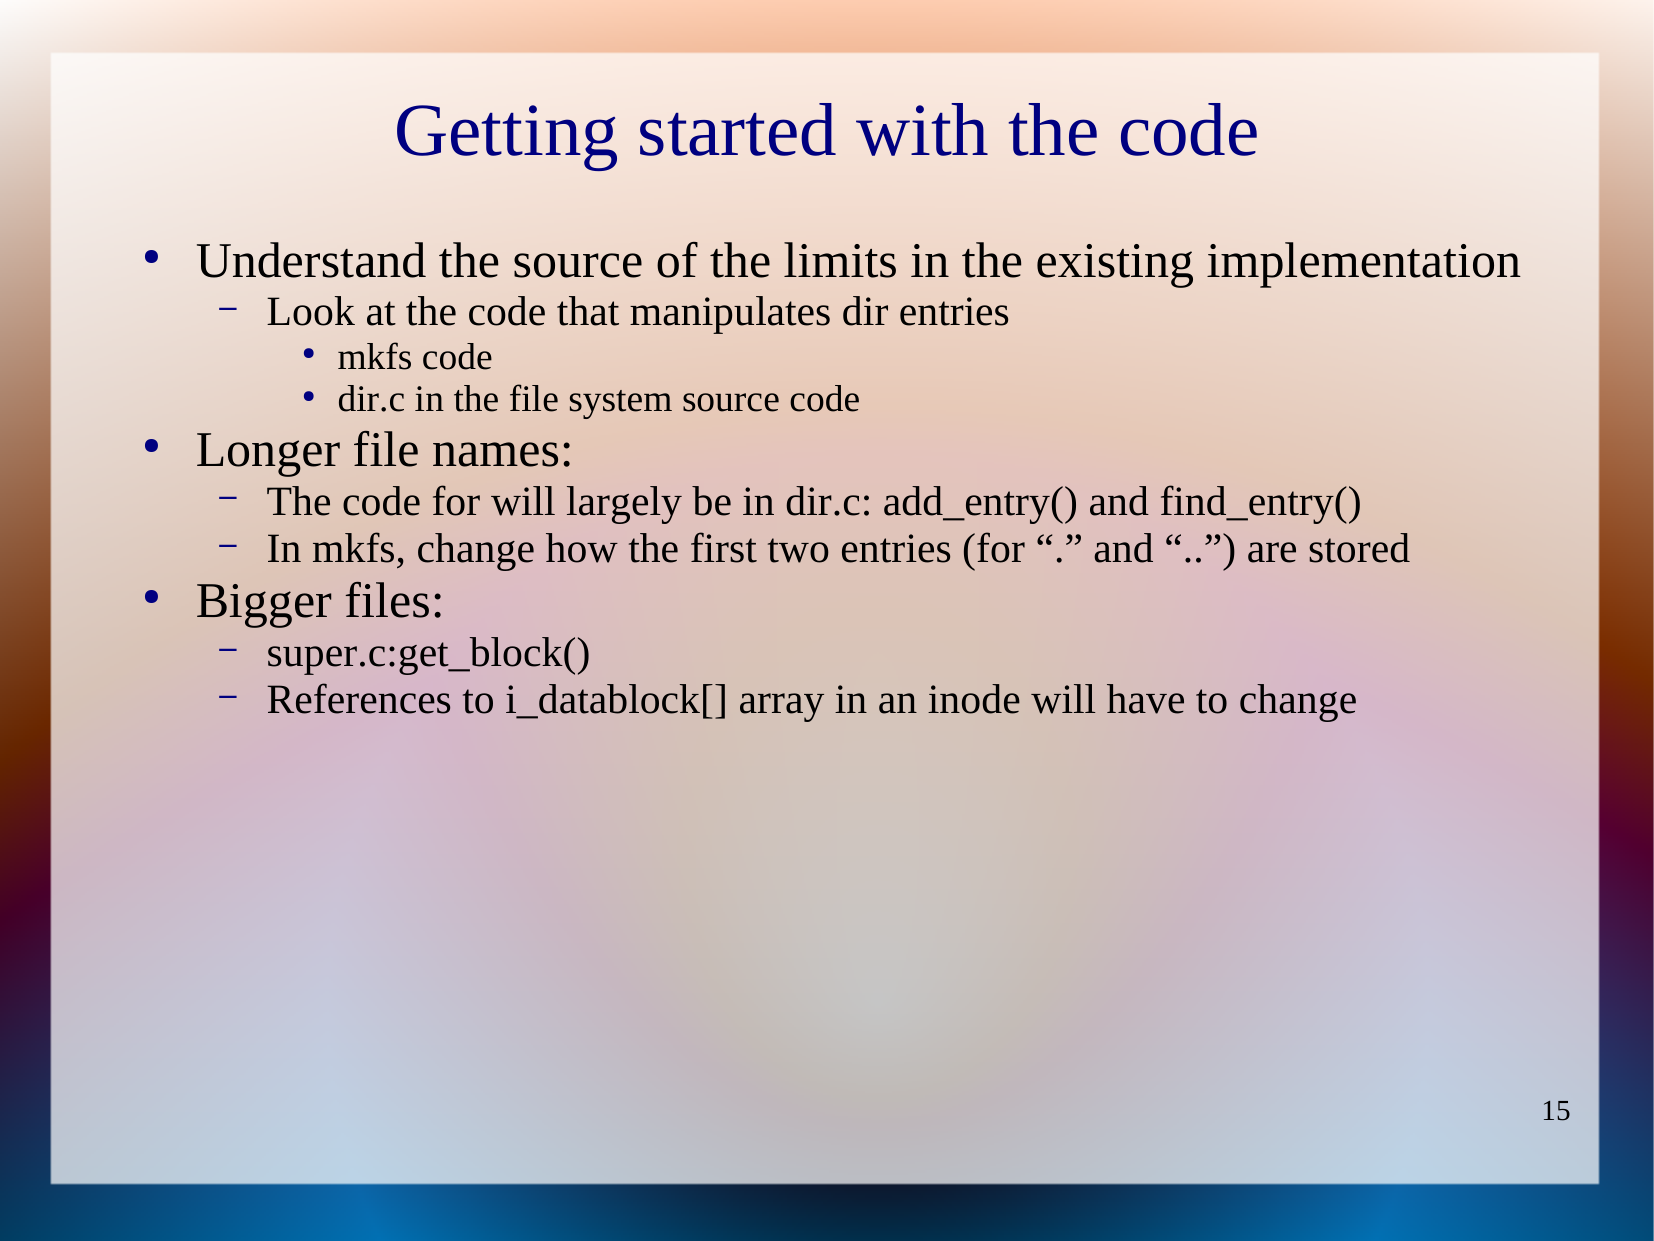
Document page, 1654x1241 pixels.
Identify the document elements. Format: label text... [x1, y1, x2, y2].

title Getting started with the code [37, 38, 1618, 180]
picture [0, 0, 1654, 1241]
list Understand the source of the limits in the existing implementation Look at the code that manipulates dir entries mkfs code dir.c in the file system source code Longer file names: The code for will largely be in dir.c: add_entry() and find_entry() In mkfs, change how the first two entries (for “.” and “..”) are stored Bigger files: super.c:get_block() References to i_datablock[] array in an inode will have to change [110, 234, 1620, 1186]
